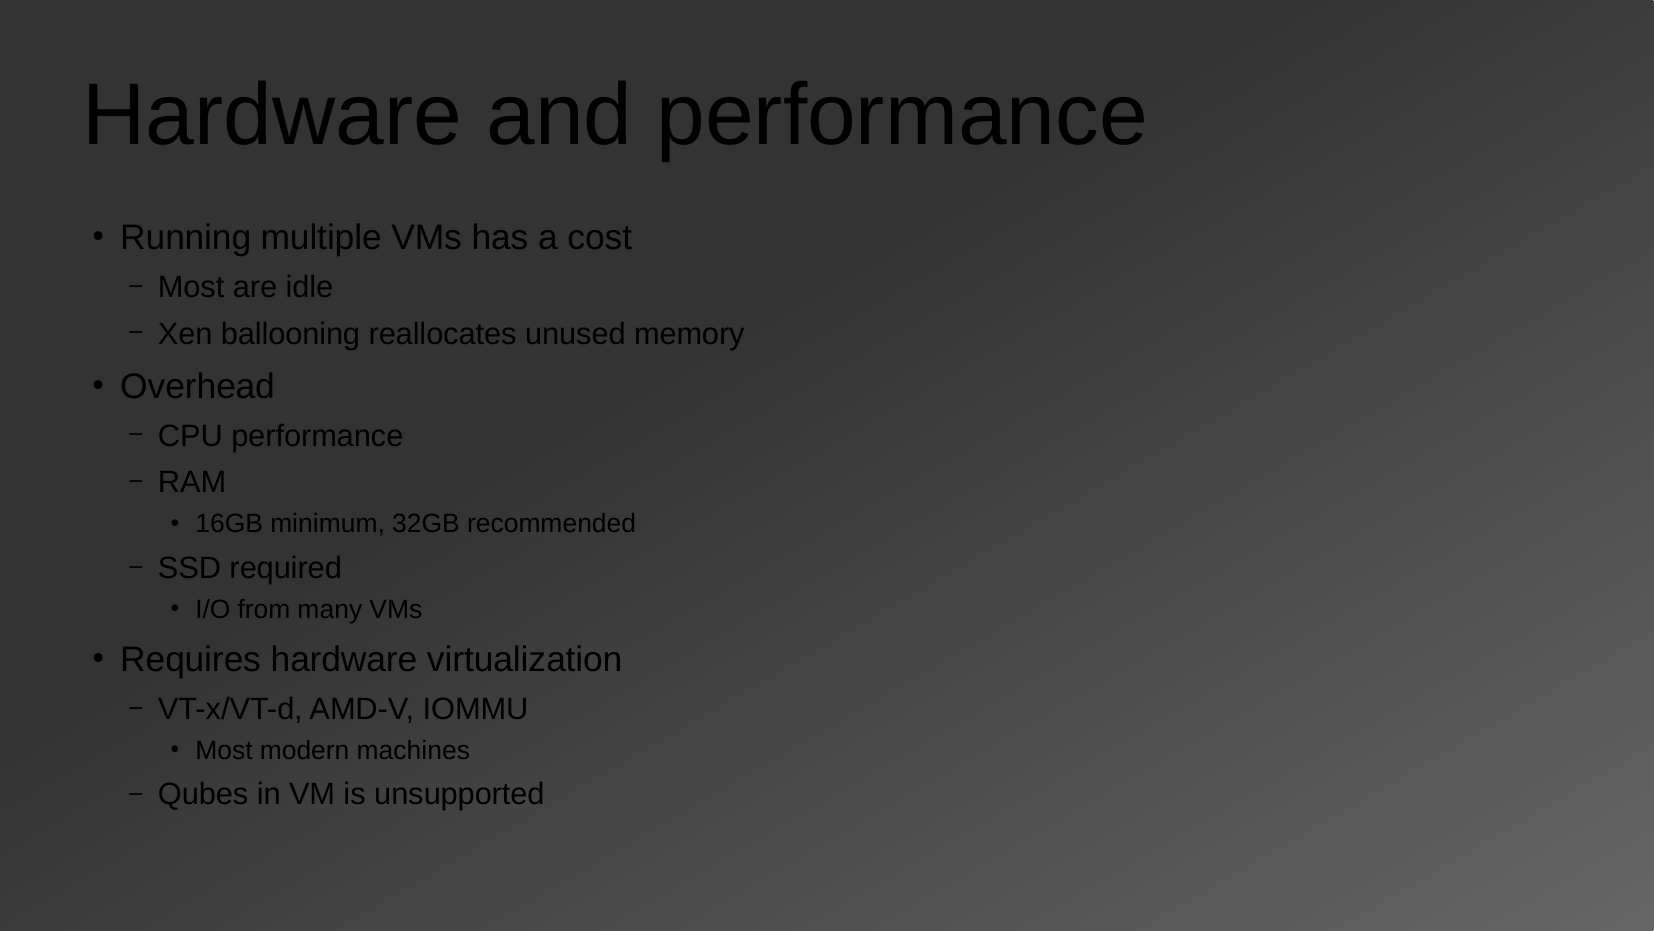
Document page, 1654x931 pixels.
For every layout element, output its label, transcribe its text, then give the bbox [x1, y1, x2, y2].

title Hardware and performance [82, 37, 1571, 193]
list Running multiple VMs has a cost Most are idle Xen ballooning reallocates unused memory Overhead CPU performance RAM 16GB minimum, 32GB recommended SSD required I/O from many VMs Requires hardware virtualization VT-x/VT-d, AMD-V, IOMMU Most modern machines Qubes in VM is unsupported [82, 217, 1613, 826]
